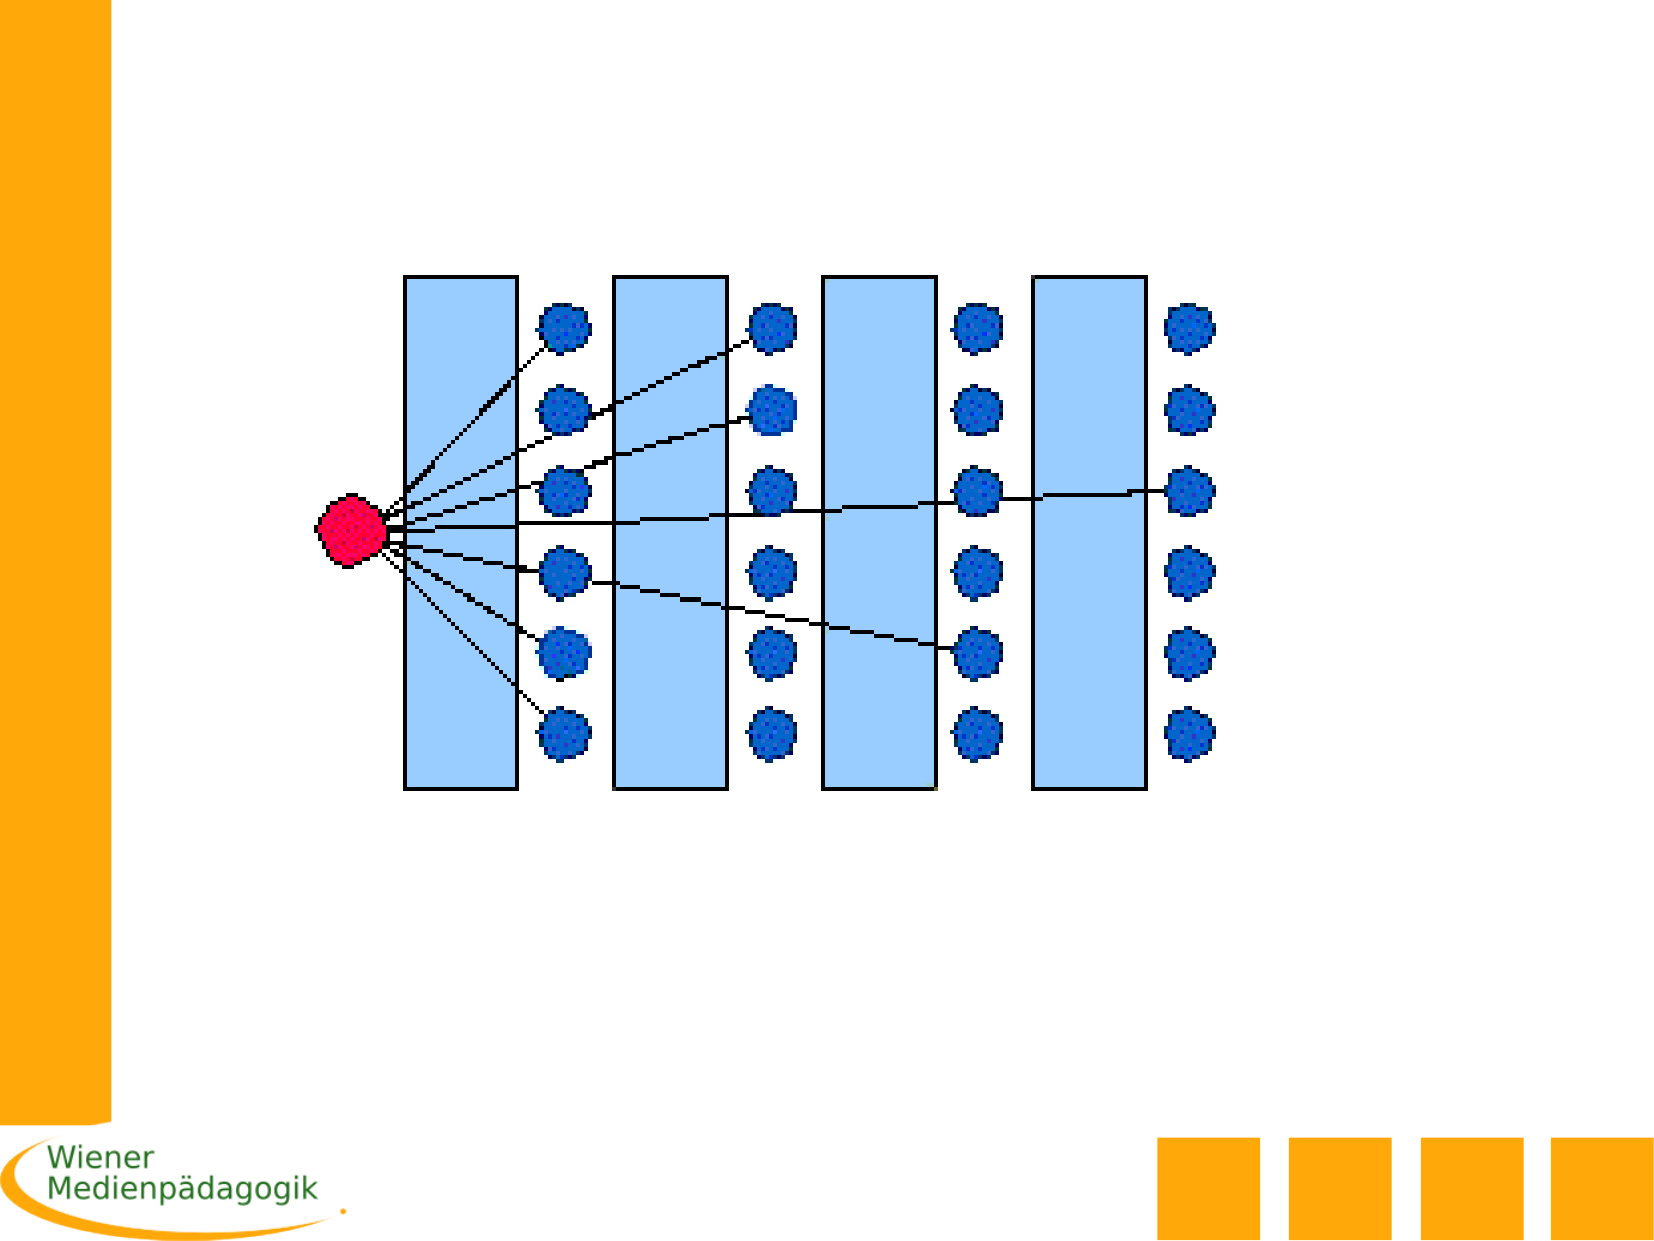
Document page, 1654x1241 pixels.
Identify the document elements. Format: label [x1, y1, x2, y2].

picture [250, 191, 1277, 876]
picture [0, 1114, 398, 1241]
